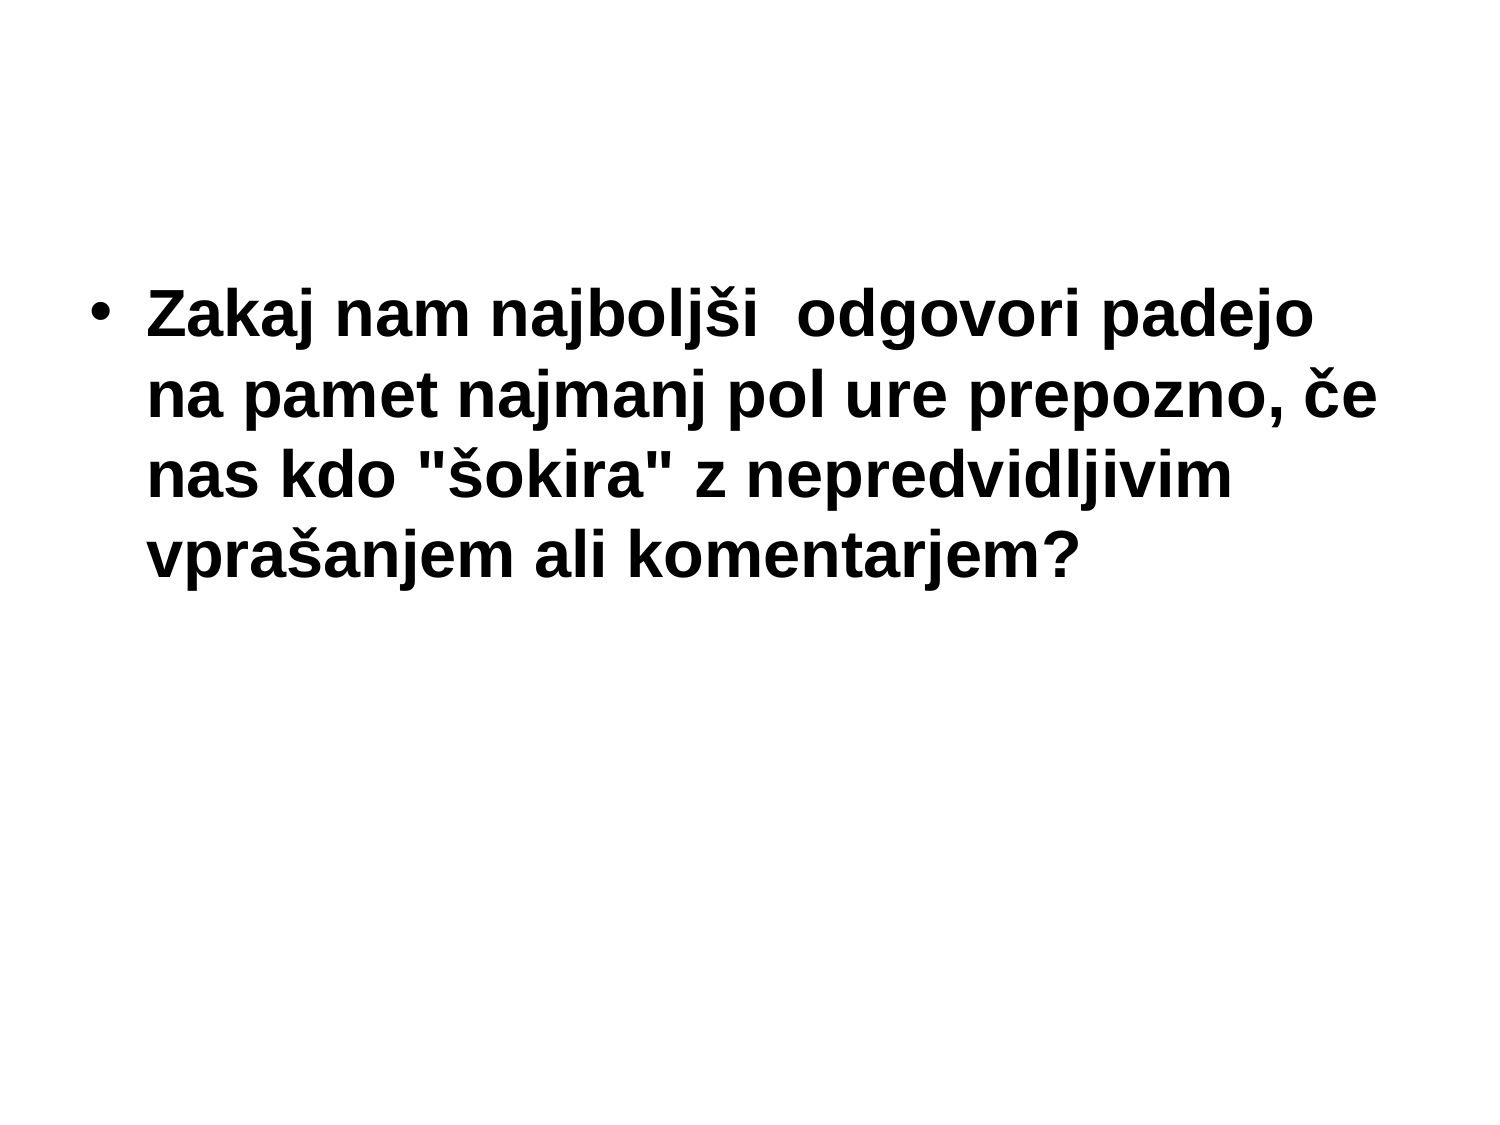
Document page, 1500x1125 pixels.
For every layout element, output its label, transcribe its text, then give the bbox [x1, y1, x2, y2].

list Zakaj nam najboljši odgovori padejo na pamet najmanj pol ure prepozno, če nas kdo "šokira" z nepredvidljivim vprašanjem ali komentarjem? [75, 262, 1426, 1006]
